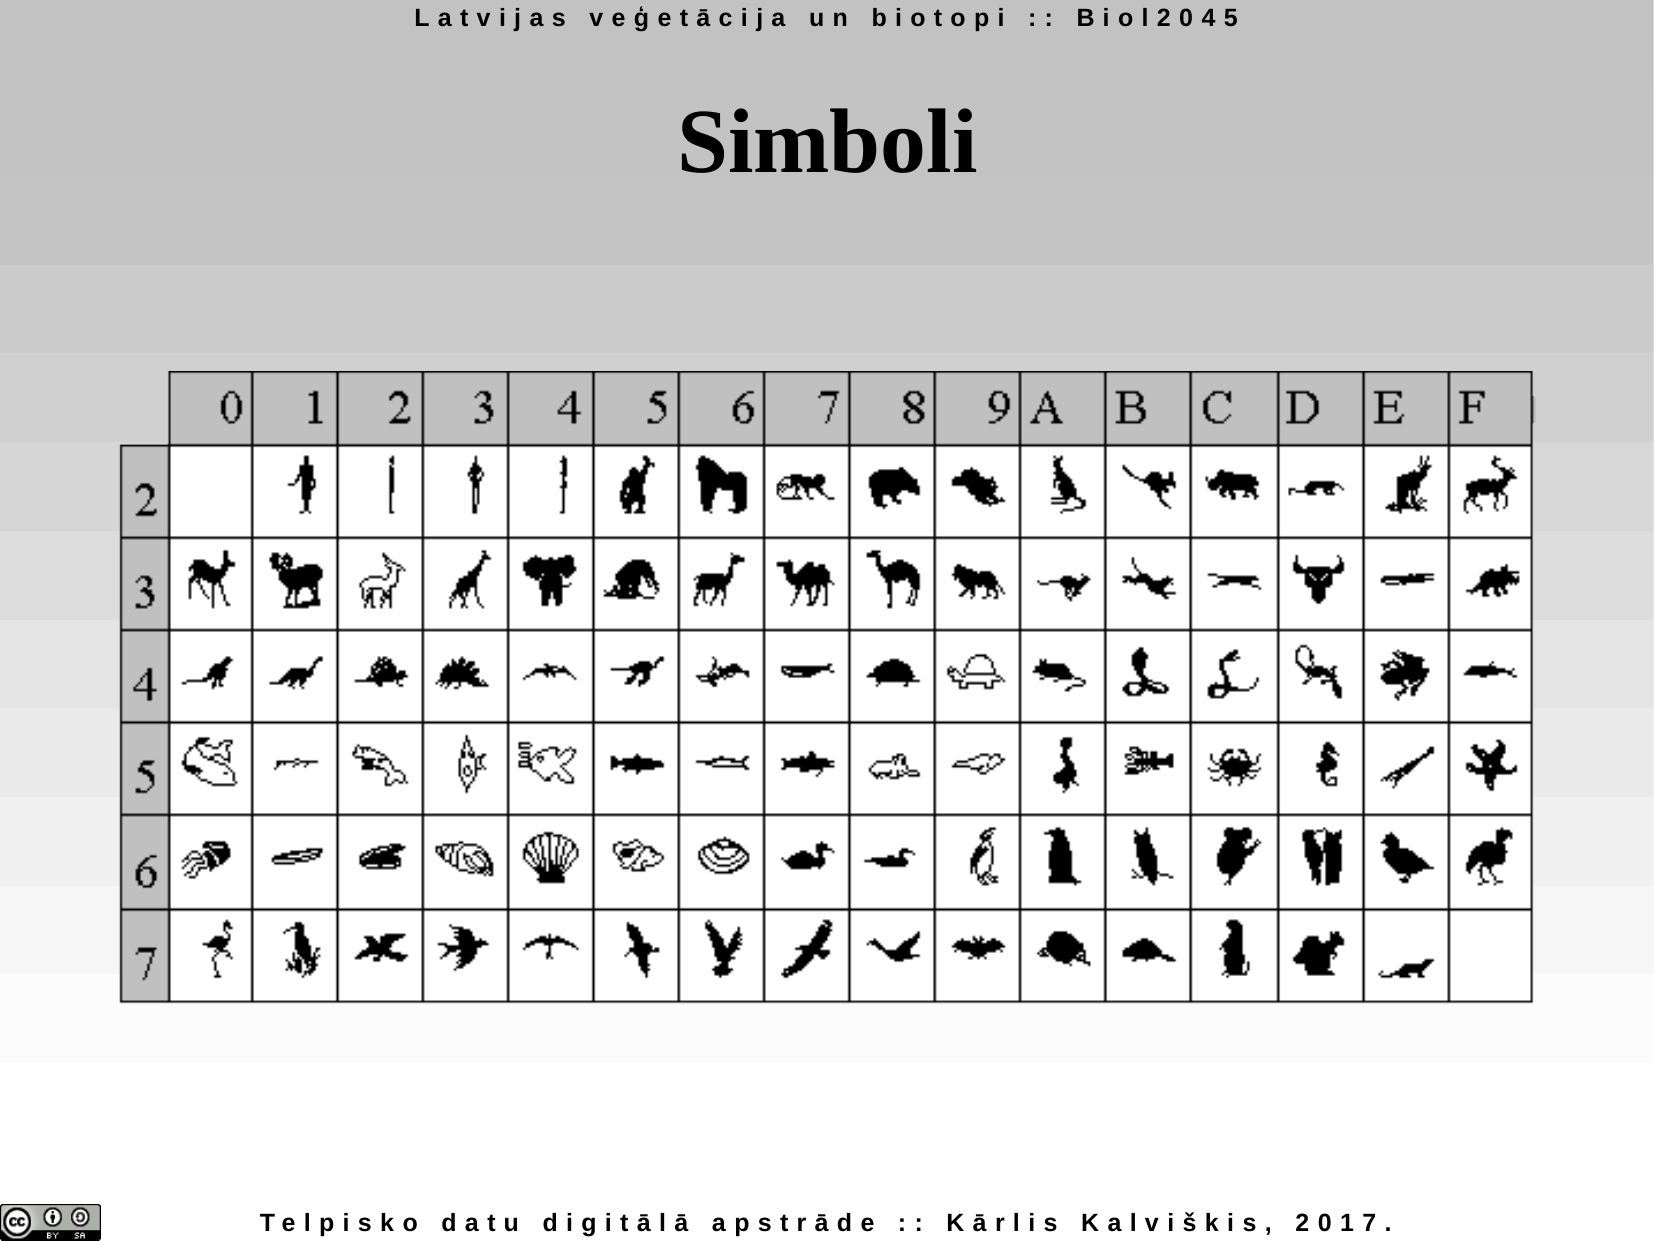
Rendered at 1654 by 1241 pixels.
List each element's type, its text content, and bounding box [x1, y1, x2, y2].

title Simboli [59, 37, 1596, 246]
picture [0, 0, 1654, 1241]
